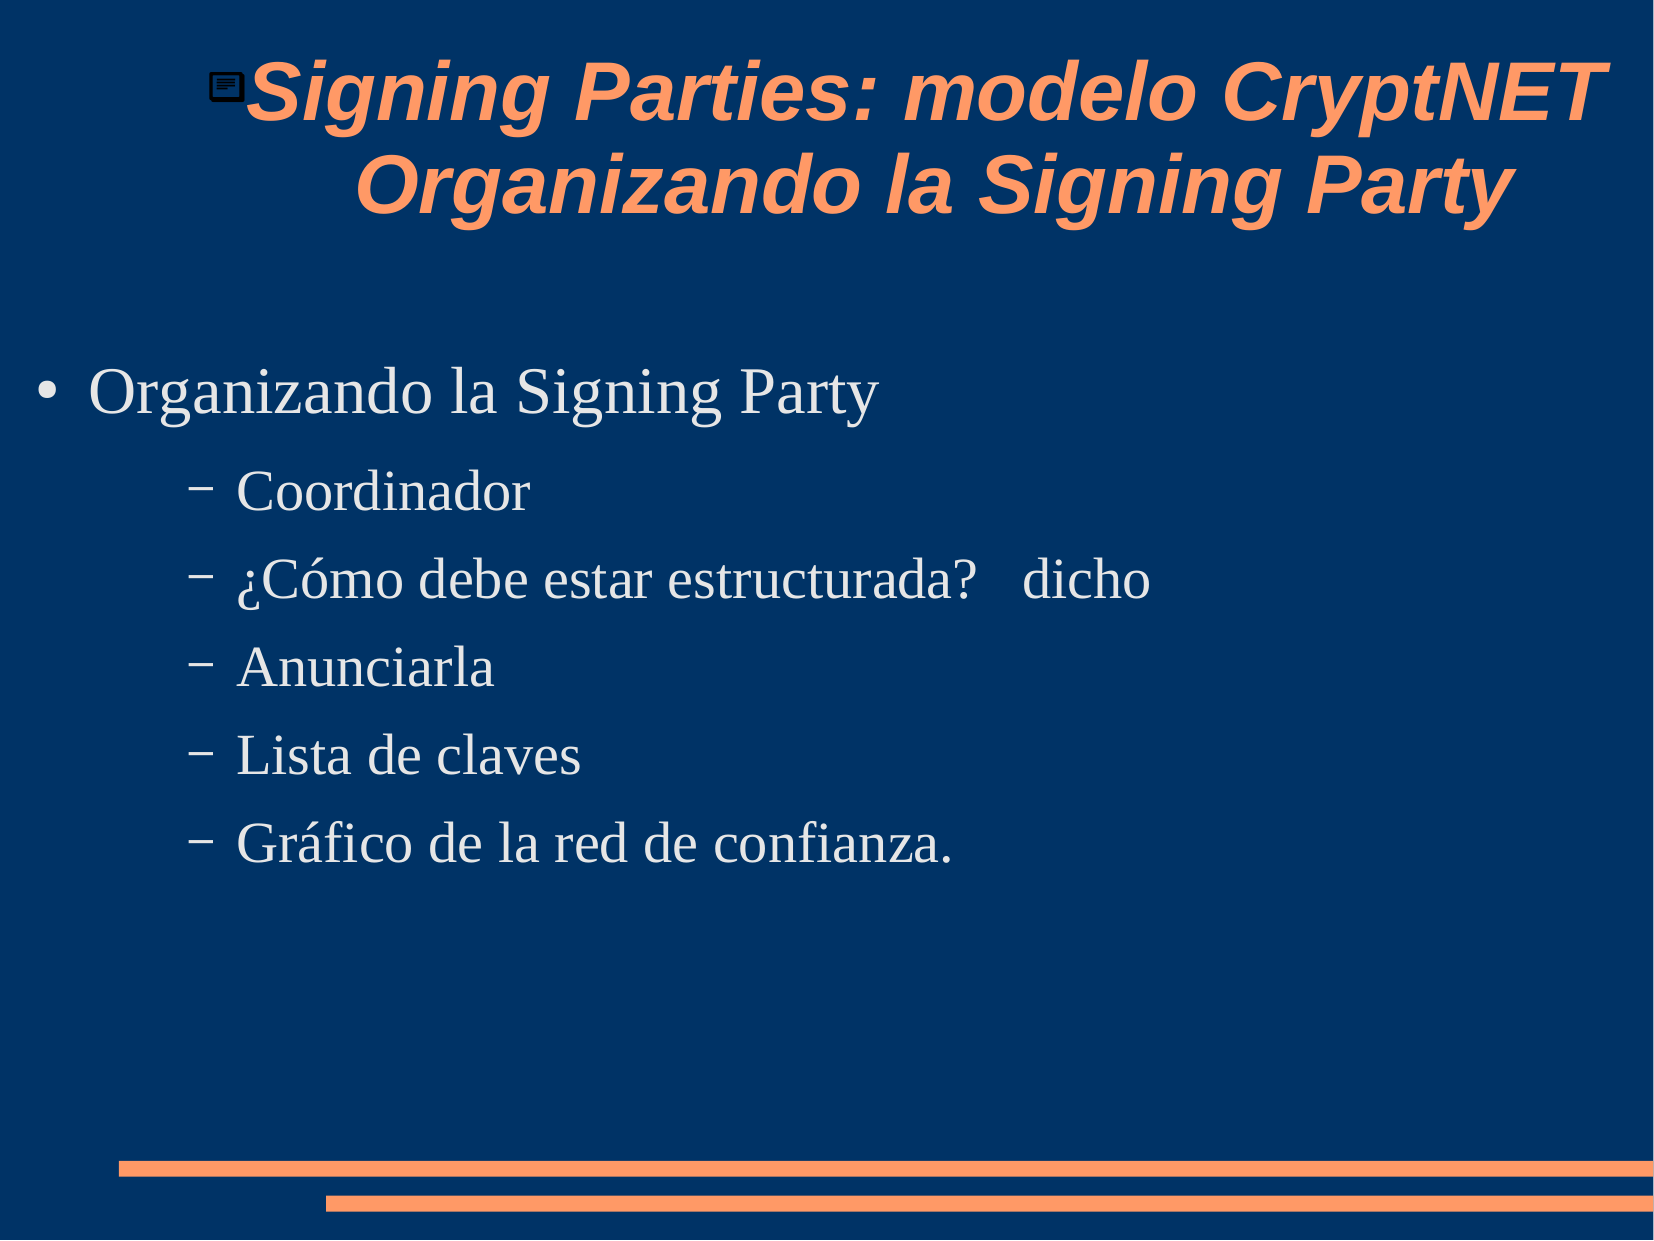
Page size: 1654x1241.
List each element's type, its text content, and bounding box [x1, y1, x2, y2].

list Organizando la Signing Party Coordinador ¿Cómo debe estar estructurada? dicho Anunciarla Lista de claves Gráfico de la red de confianza. [0, 354, 1625, 1241]
title Signing Parties: modelo CryptNET Organizando la Signing Party [88, 35, 1625, 243]
